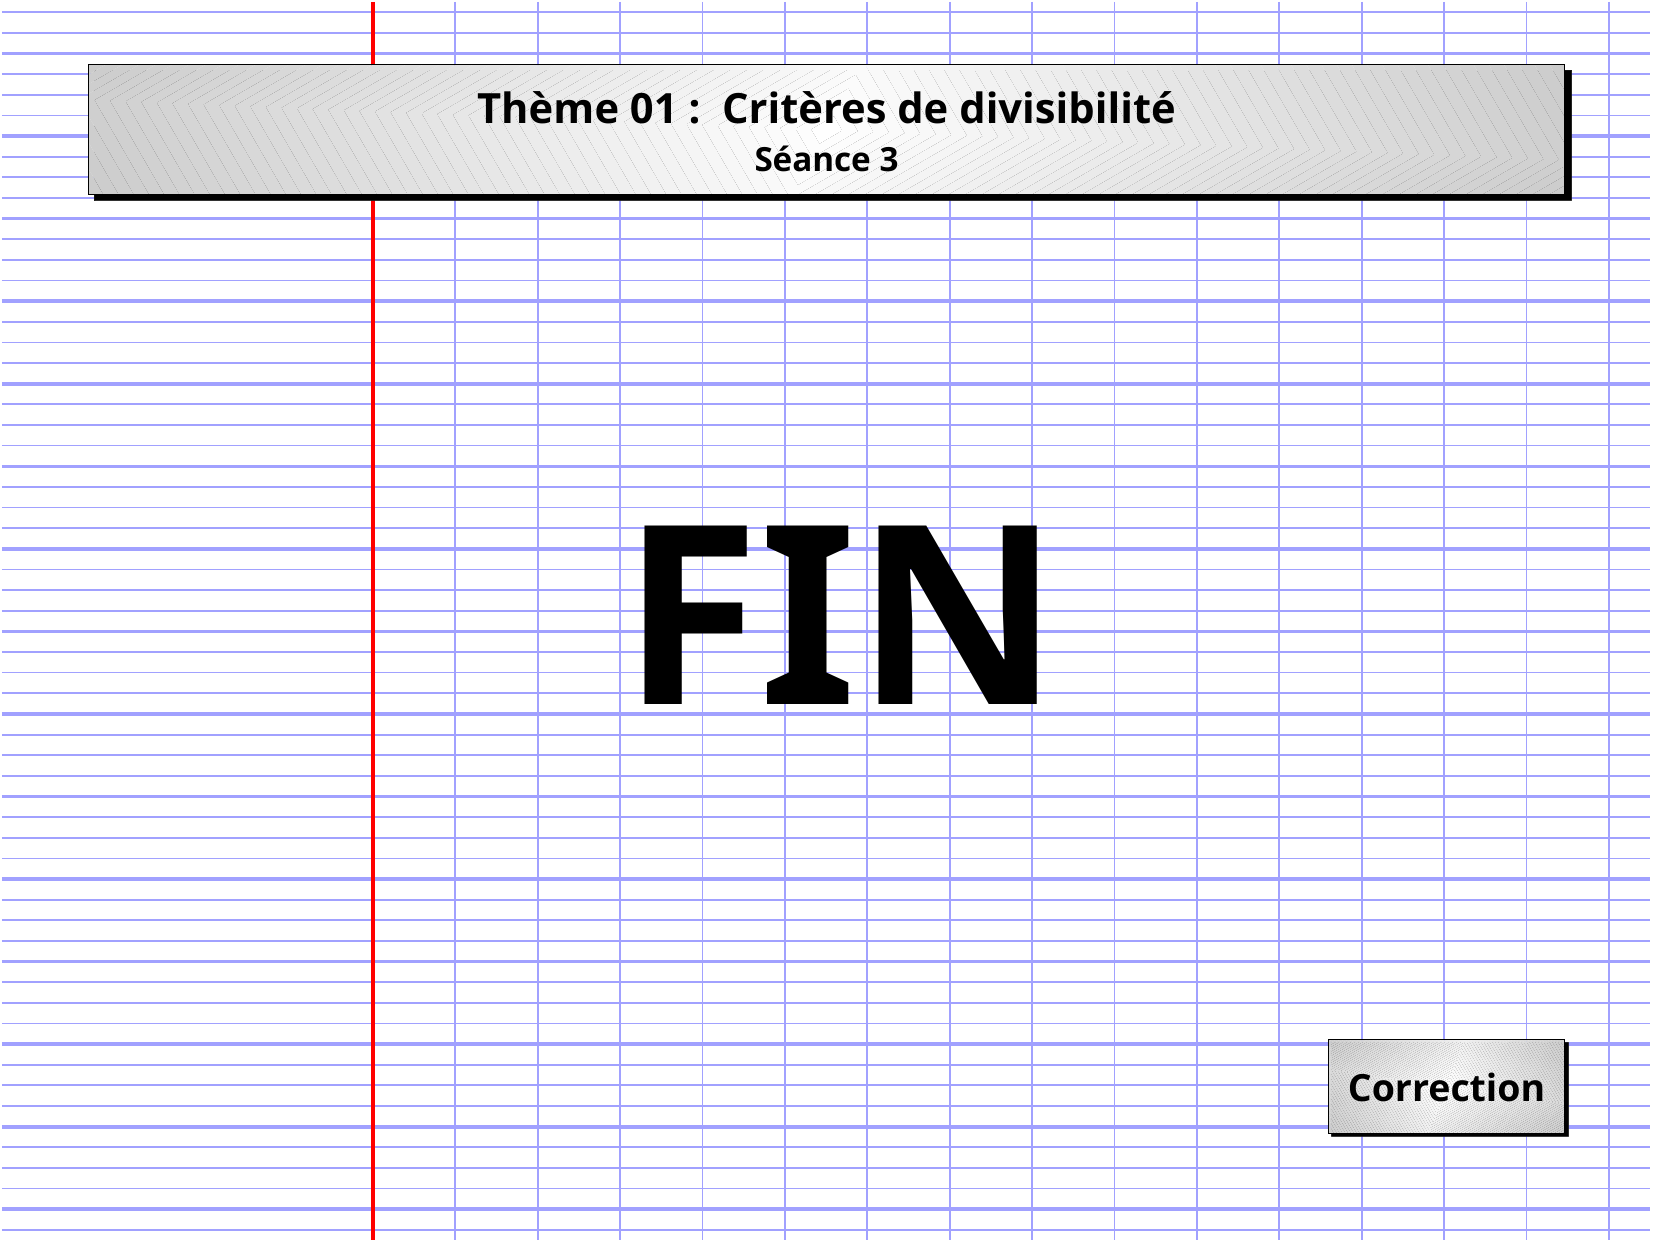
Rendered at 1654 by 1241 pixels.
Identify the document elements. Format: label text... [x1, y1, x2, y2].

picture [0, 0, 1654, 1241]
text_box Thème 01 : Critères de divisibilité Séance 3 [88, 64, 1565, 195]
text_box FIN [413, 429, 1270, 798]
text_box Correction [1328, 1039, 1565, 1134]
